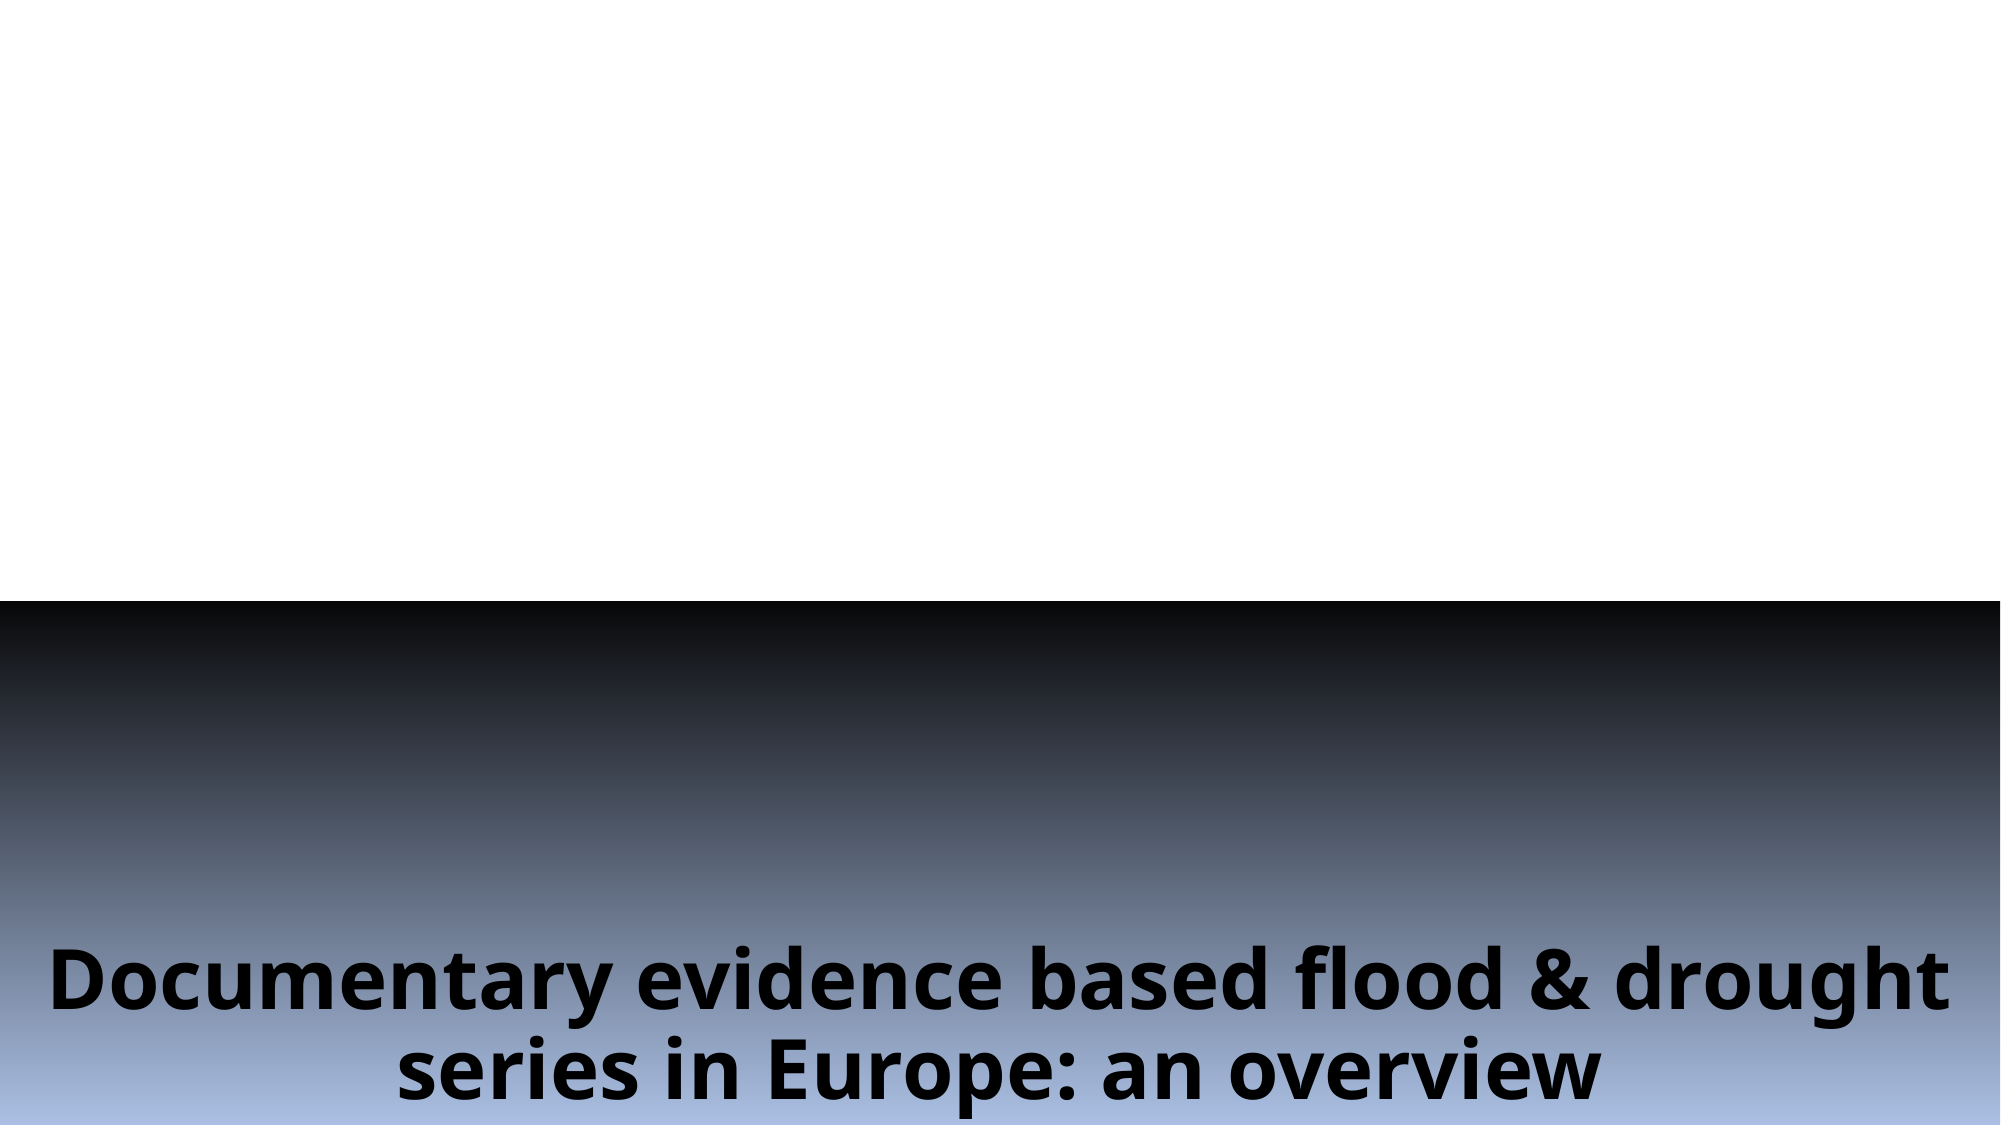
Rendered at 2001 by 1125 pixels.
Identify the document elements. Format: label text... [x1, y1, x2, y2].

title Documentary evidence based flood & drought series in Europe: an overview [0, 601, 2000, 1125]
